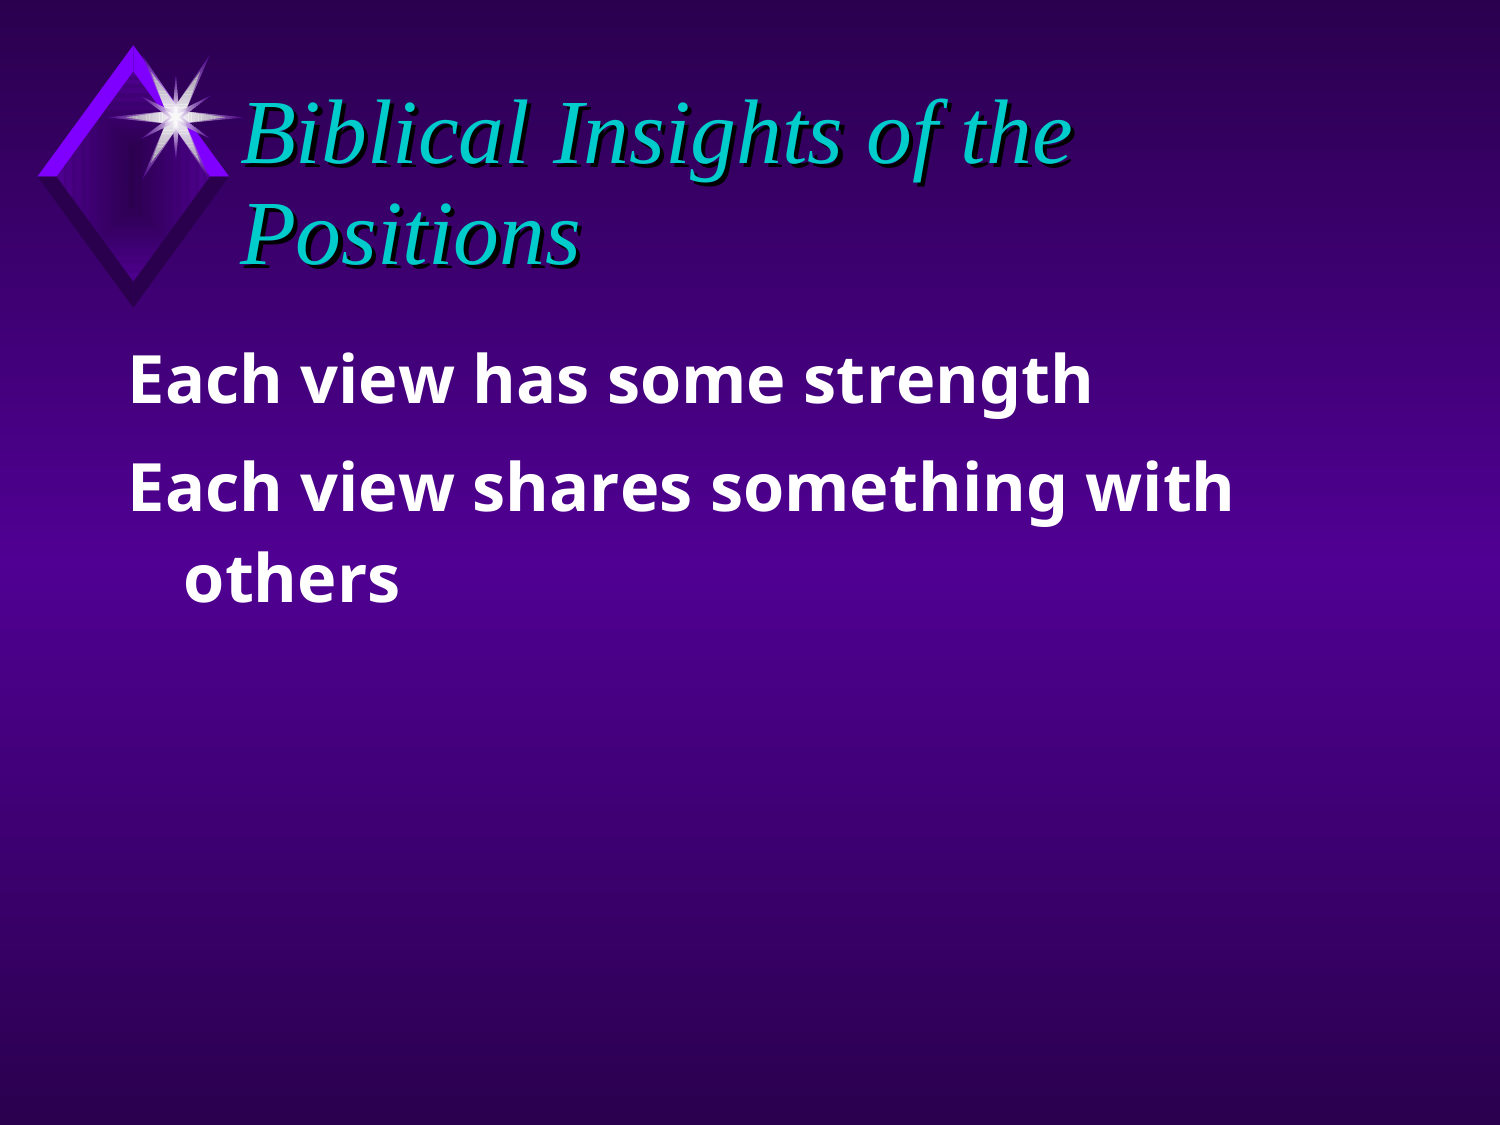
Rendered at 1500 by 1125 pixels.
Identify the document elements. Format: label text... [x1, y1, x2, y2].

title Biblical Insights of the Positions [224, 73, 1388, 292]
list Each view has some strength Each view shares something with others [112, 324, 1388, 1001]
